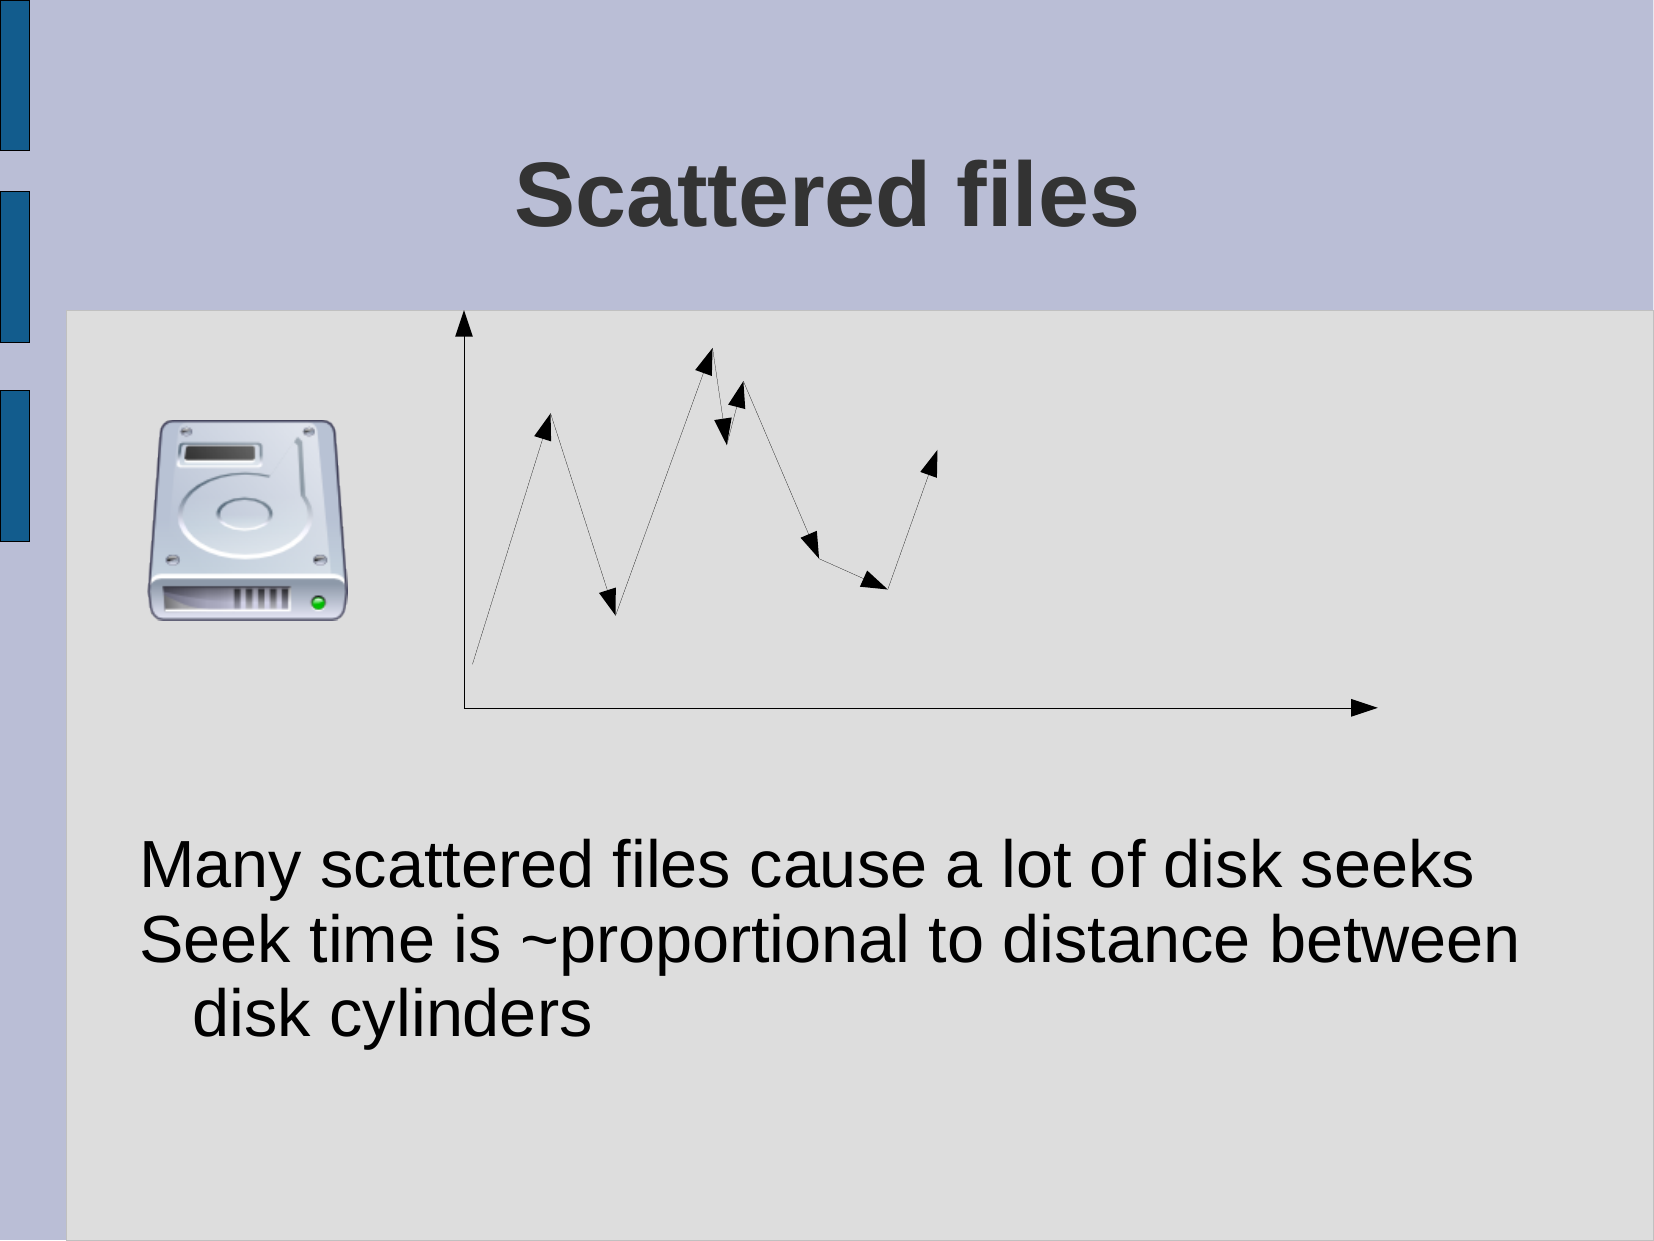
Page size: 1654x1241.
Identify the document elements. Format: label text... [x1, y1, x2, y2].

title Scattered files [121, 91, 1534, 299]
list Many scattered files cause a lot of disk seeks Seek time is ~proportional to distance between disk cylinders [121, 826, 1534, 1127]
picture [147, 420, 348, 621]
